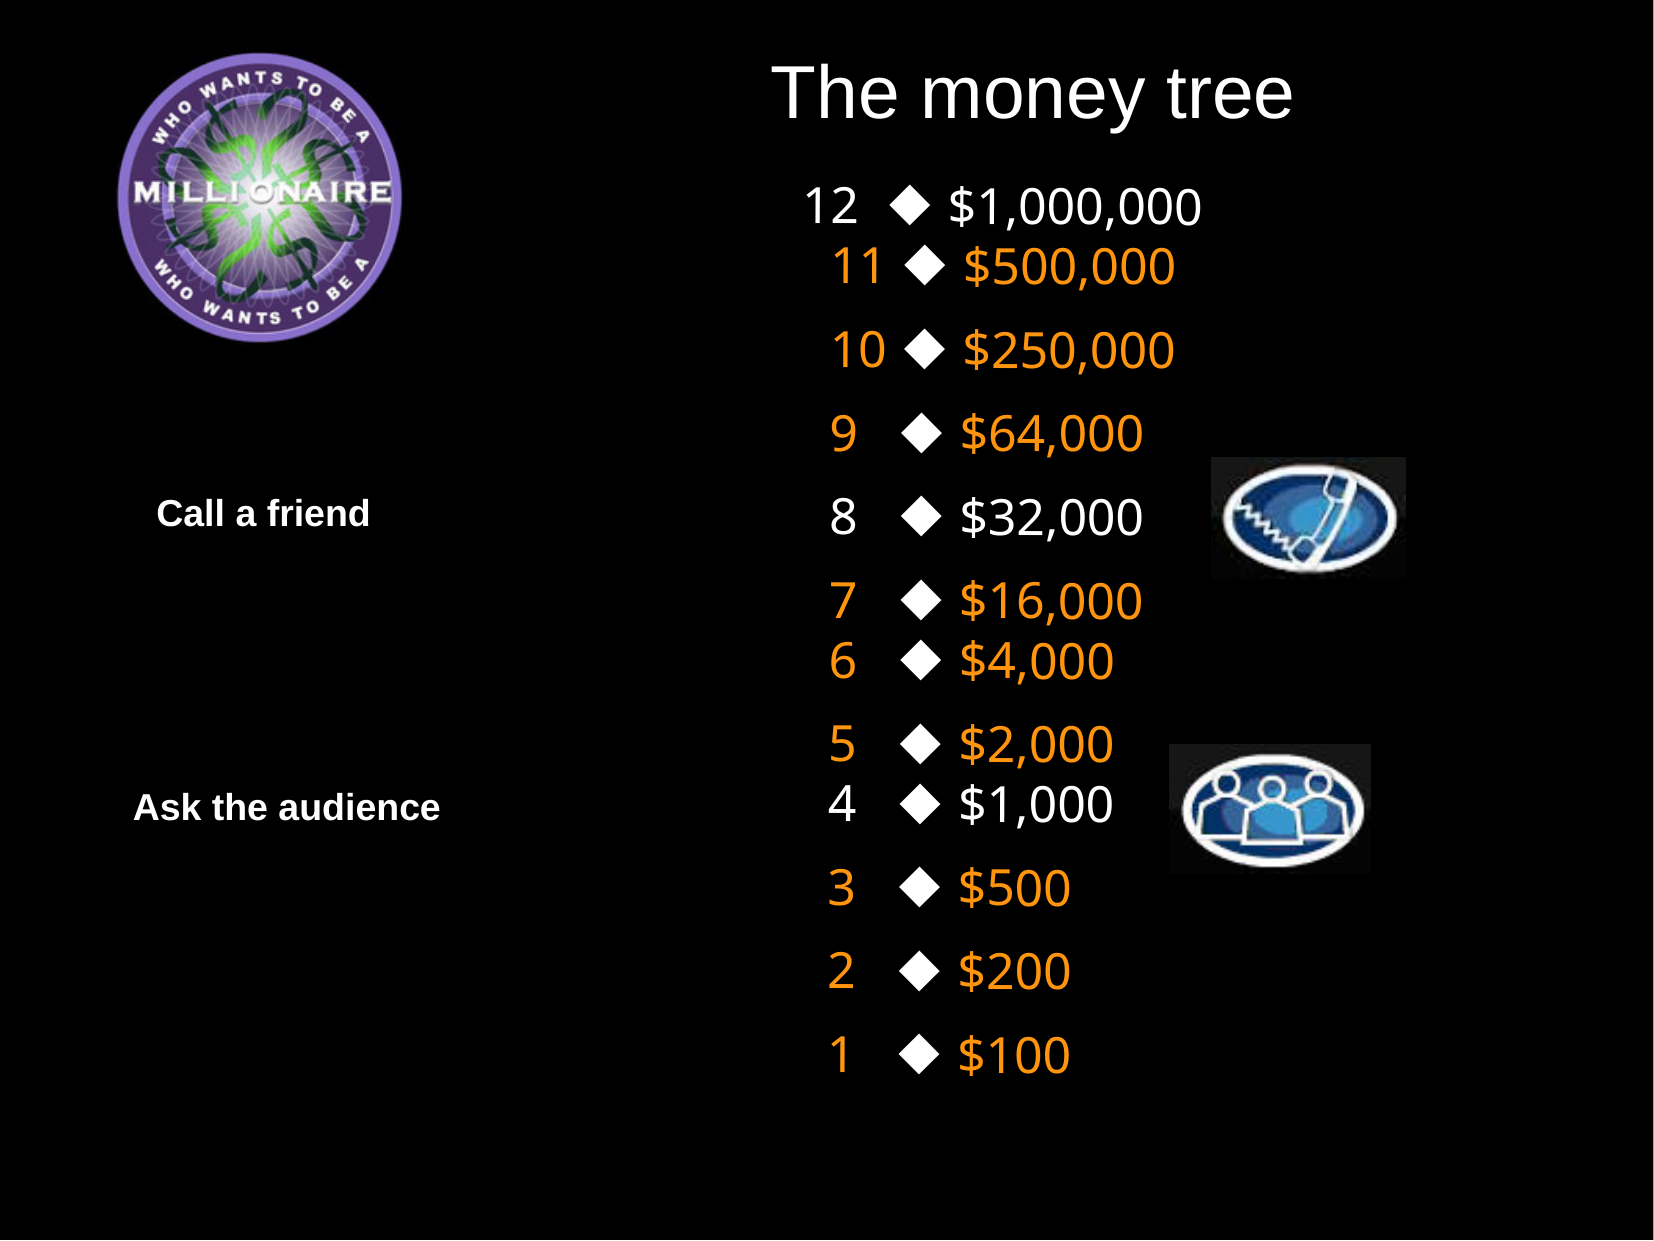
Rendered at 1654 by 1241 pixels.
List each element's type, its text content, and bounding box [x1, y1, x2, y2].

picture [59, 41, 477, 355]
text_box Call a friend [141, 485, 756, 544]
picture [1169, 744, 1371, 875]
list 12  $1,000,000 11  $500,000 10  $250,000 9  $64,000 8  $32,000 7  $16,000 6  $4,000 5  $2,000 4  $1,000 3  $500 2  $200 1  $100 [670, 165, 1347, 1116]
text_box The money tree [755, 42, 1347, 154]
picture [1211, 457, 1406, 579]
text_box Ask the audience [118, 779, 733, 838]
